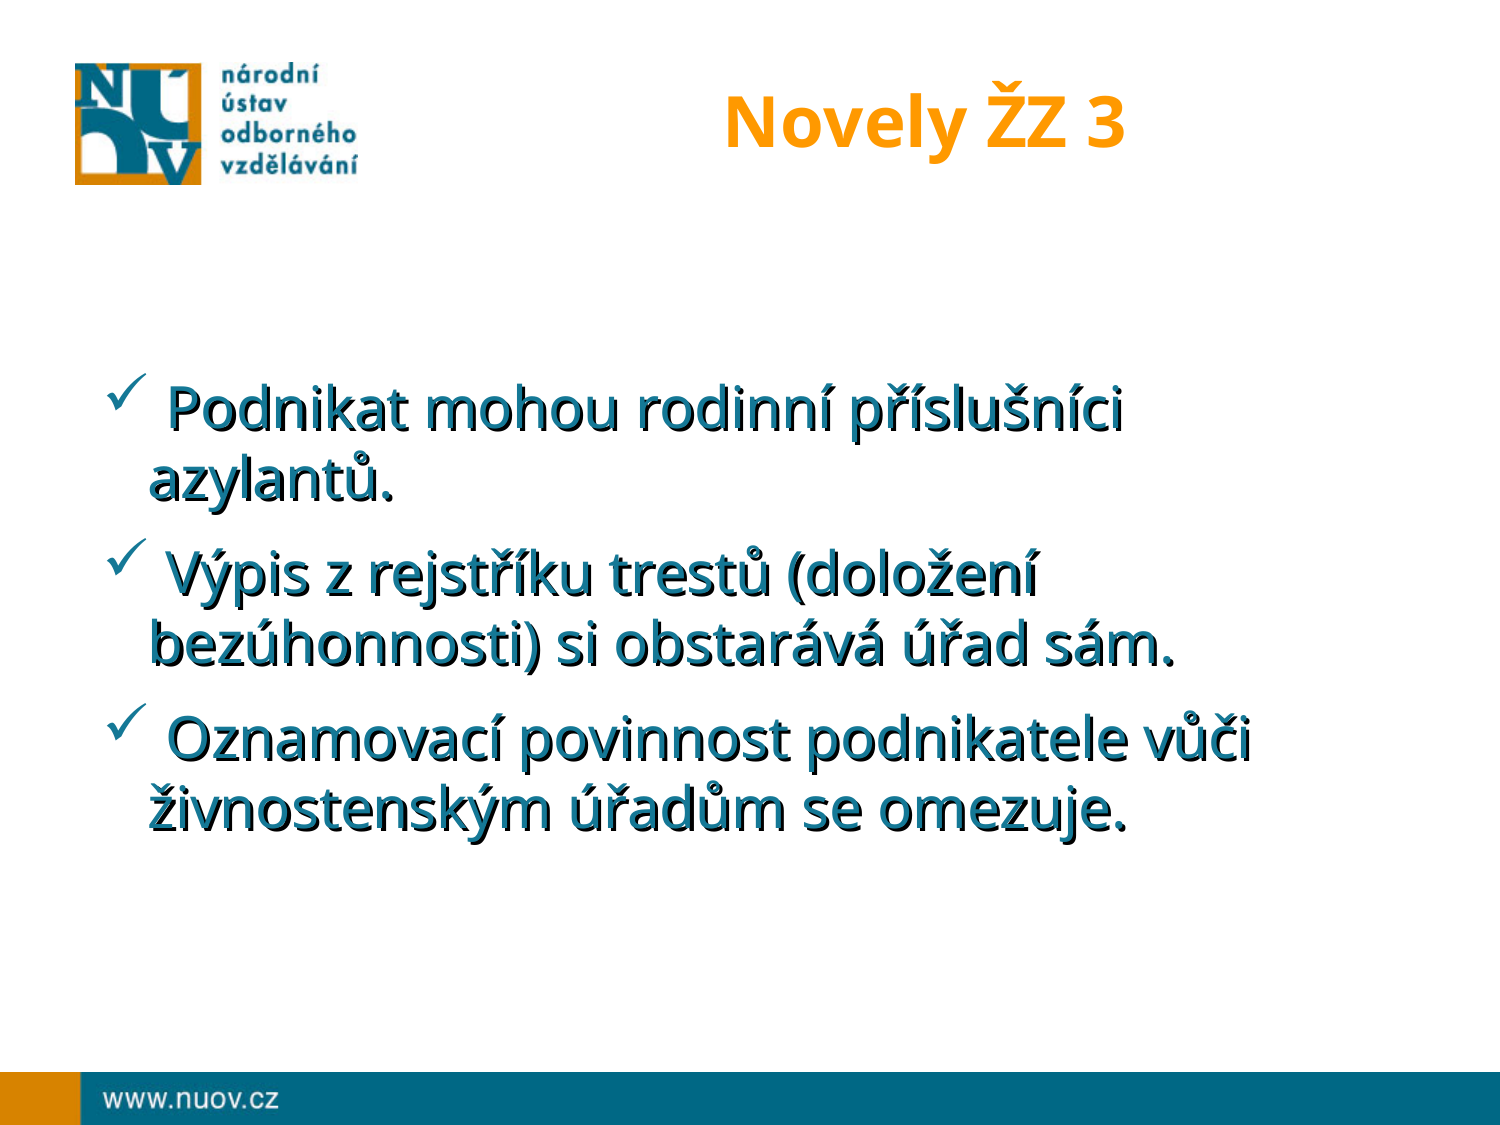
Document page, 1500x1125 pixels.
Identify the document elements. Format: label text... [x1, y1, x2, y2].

text_box [75, 62, 358, 185]
text_box Podnikat mohou rodinní příslušníci azylantů. Výpis z rejstříku trestů (doložení bezúhonnosti) si obstarává úřad sám. Oznamovací povinnost podnikatele vůči živnostenským úřadům se omezuje. [87, 362, 1463, 848]
text_box [0, 1072, 1500, 1125]
title Novely ŽZ 3 [374, 50, 1475, 188]
